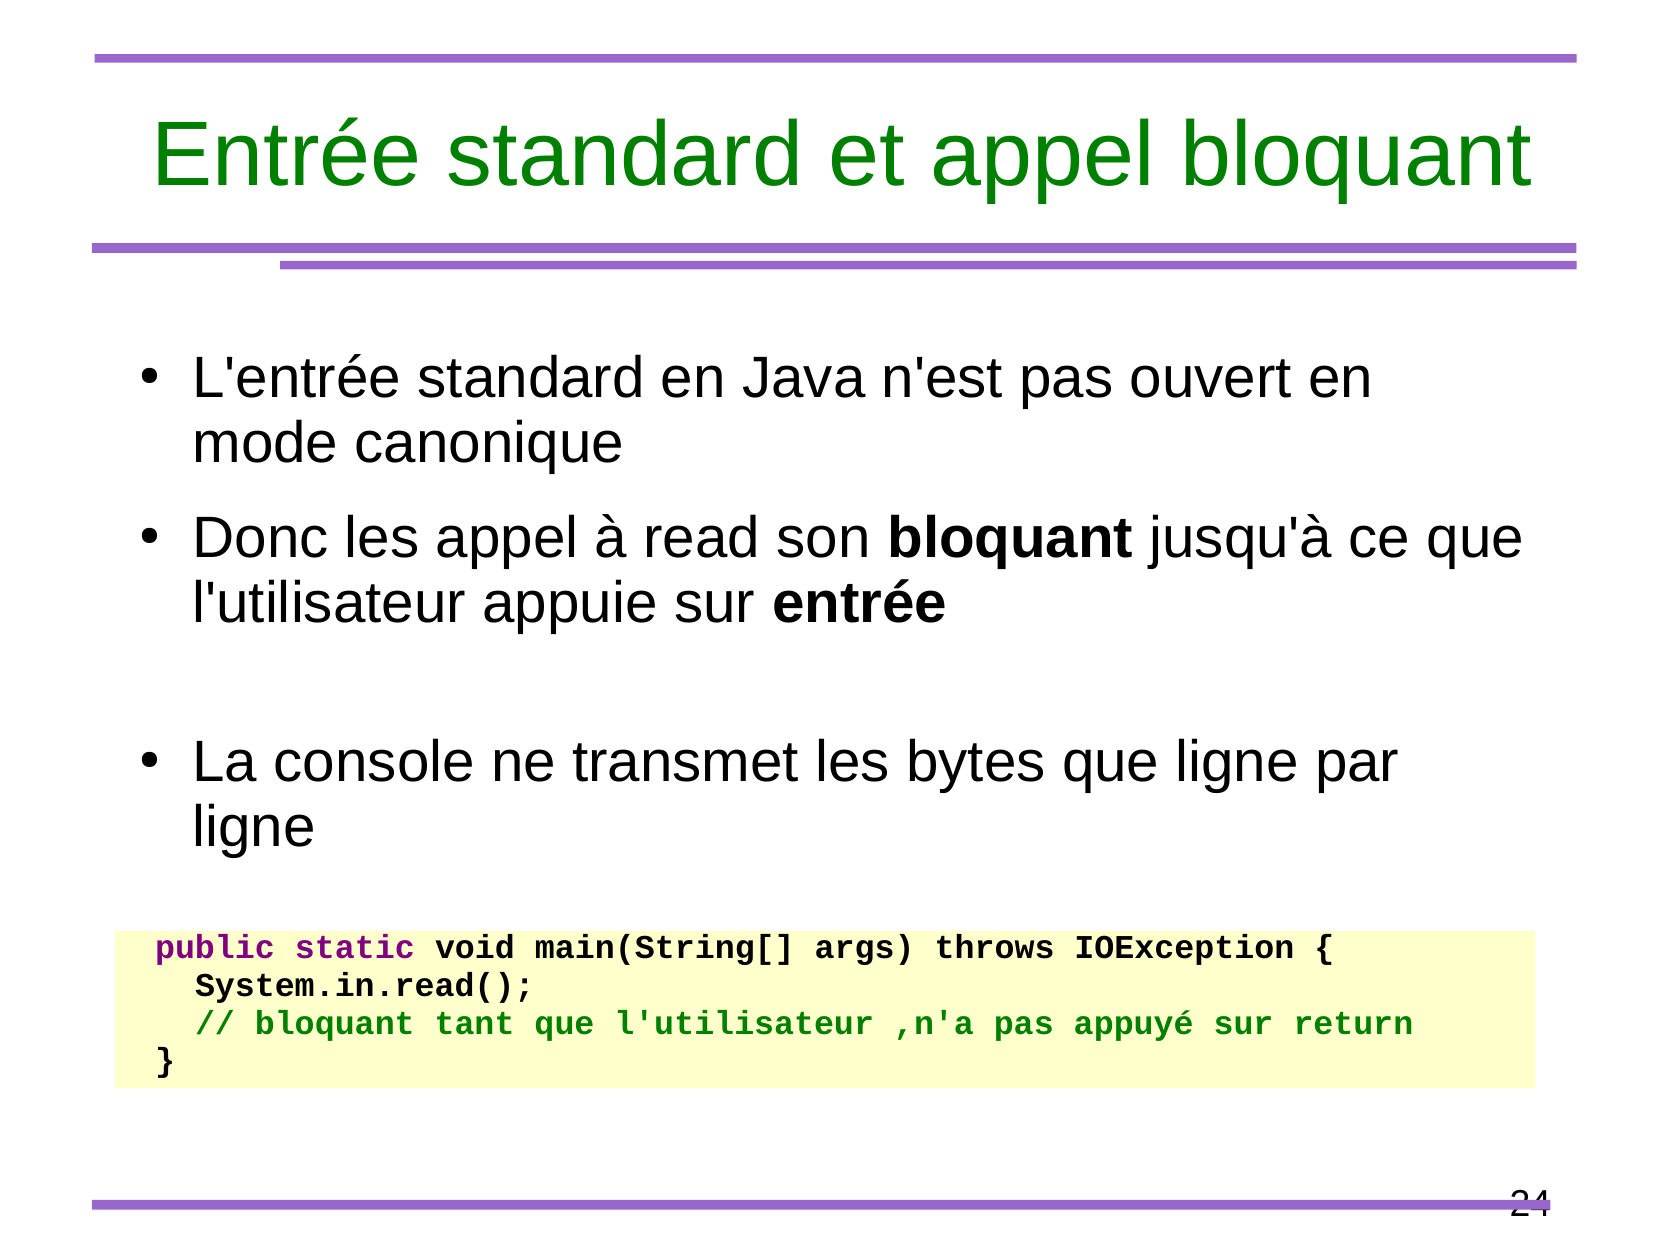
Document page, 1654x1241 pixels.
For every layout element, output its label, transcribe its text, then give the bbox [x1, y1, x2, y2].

text_box public static void main(String[] args) throws IOException { System.in.read(); // bloquant tant que l'utilisateur ,n'a pas appuyé sur return } [115, 930, 1536, 1089]
title Entrée standard et appel bloquant [121, 49, 1534, 257]
list L'entrée standard en Java n'est pas ouvert en mode canonique Donc les appel à read son bloquant jusqu'à ce que l'utilisateur appuie sur entrée La console ne transmet les bytes que ligne par ligne [121, 344, 1534, 860]
